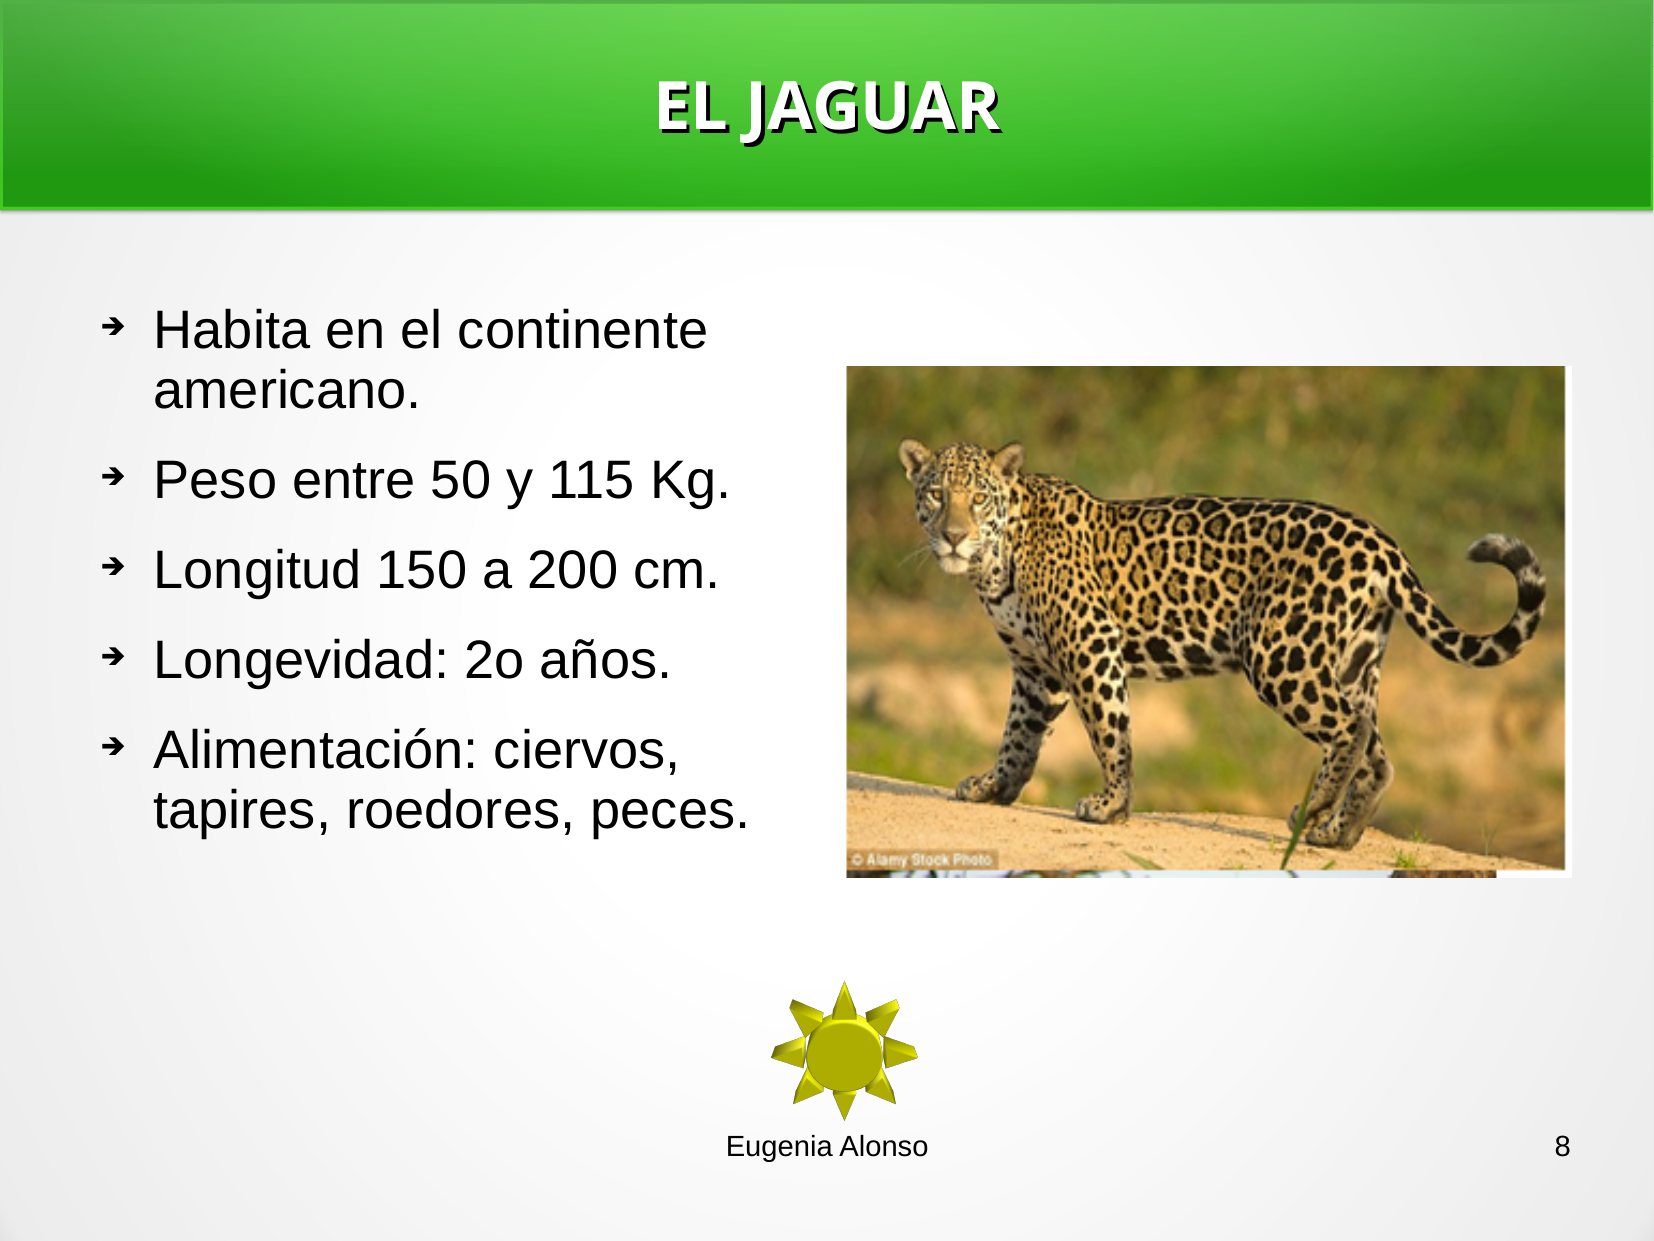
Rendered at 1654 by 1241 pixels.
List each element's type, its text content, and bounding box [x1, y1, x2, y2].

title EL JAGUAR [82, 0, 1571, 208]
list Habita en el continente americano. Peso entre 50 y 115 Kg. Longitud 150 a 200 cm. Longevidad: 2o años. Alimentación: ciervos, tapires, roedores, peces. [82, 299, 809, 1019]
picture [845, 366, 1572, 878]
